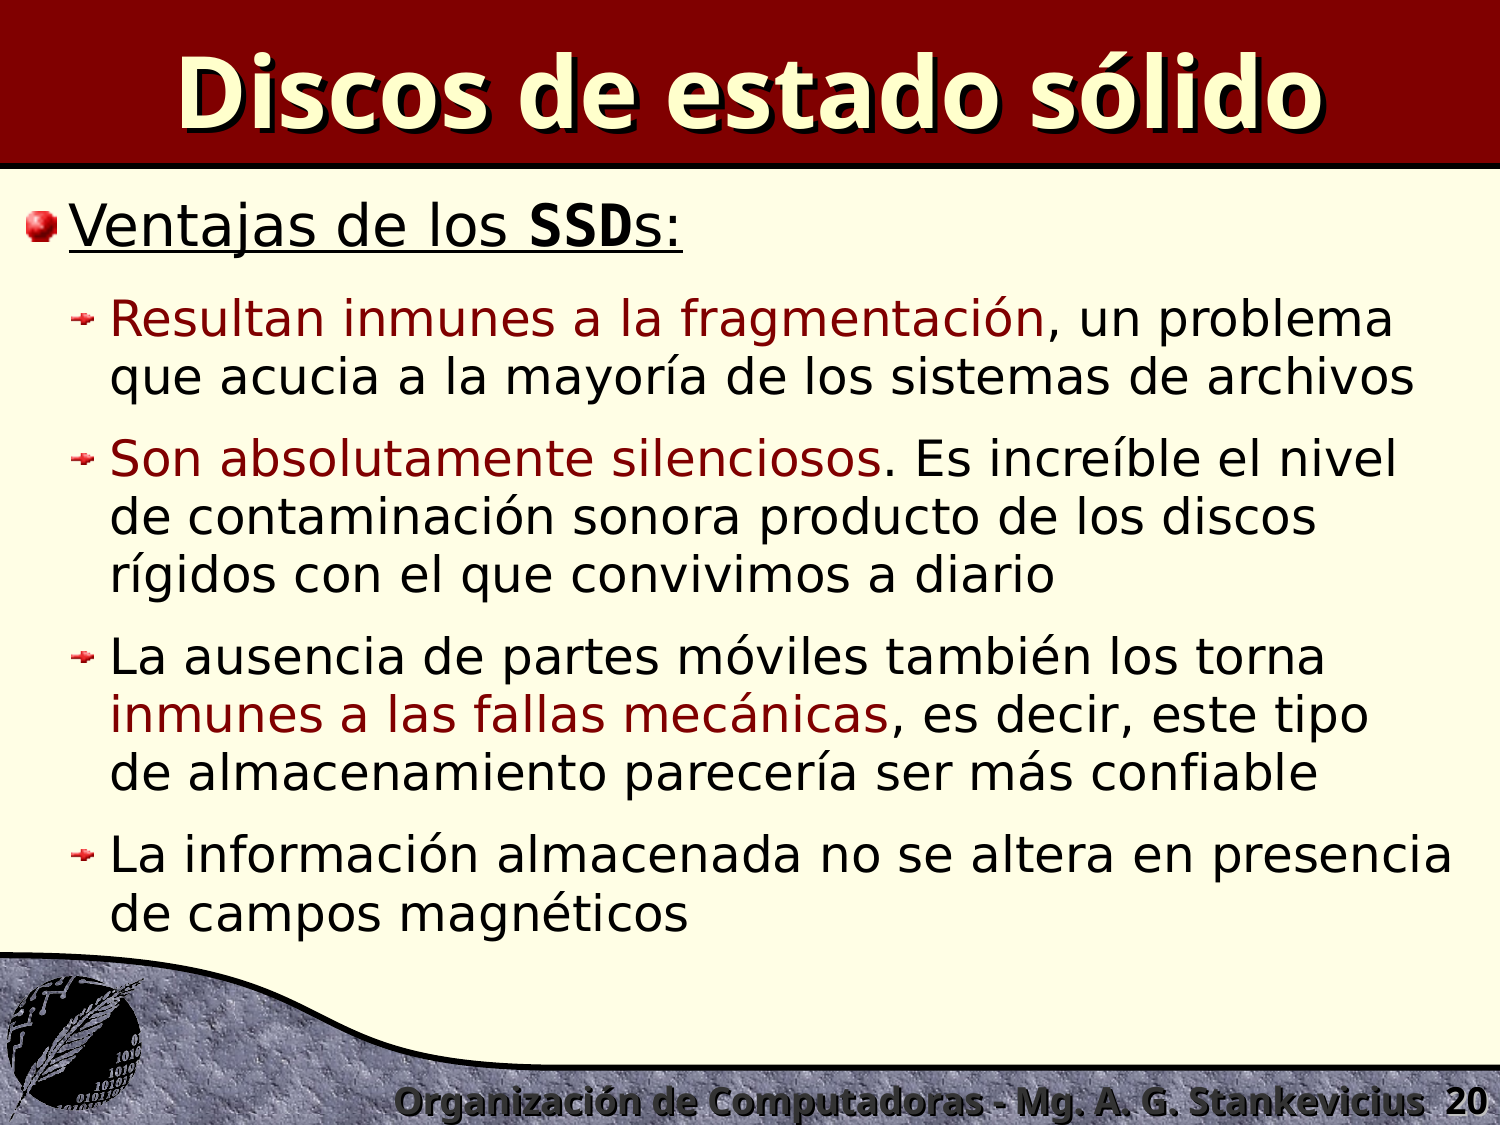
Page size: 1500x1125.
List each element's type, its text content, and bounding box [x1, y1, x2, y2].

title Discos de estado sólido [15, 5, 1485, 160]
picture [802, 1100, 806, 1110]
picture [448, 1100, 455, 1110]
picture [1058, 1100, 1065, 1110]
picture [0, 959, 1500, 1125]
list Ventajas de los SSDs: Resultan inmunes a la fragmentación, un problema que acucia a la mayoría de los sistemas de archivos Son absolutamente silenciosos. Es increíble el nivel de contaminación sonora producto de los discos rígidos con el que convivimos a diario La ausencia de partes móviles también los torna inmunes a las fallas mecánicas, es decir, este tipo de almacenamiento parecería ser más confiable La información almacenada no se altera en presencia de campos magnéticos [11, 192, 1486, 947]
